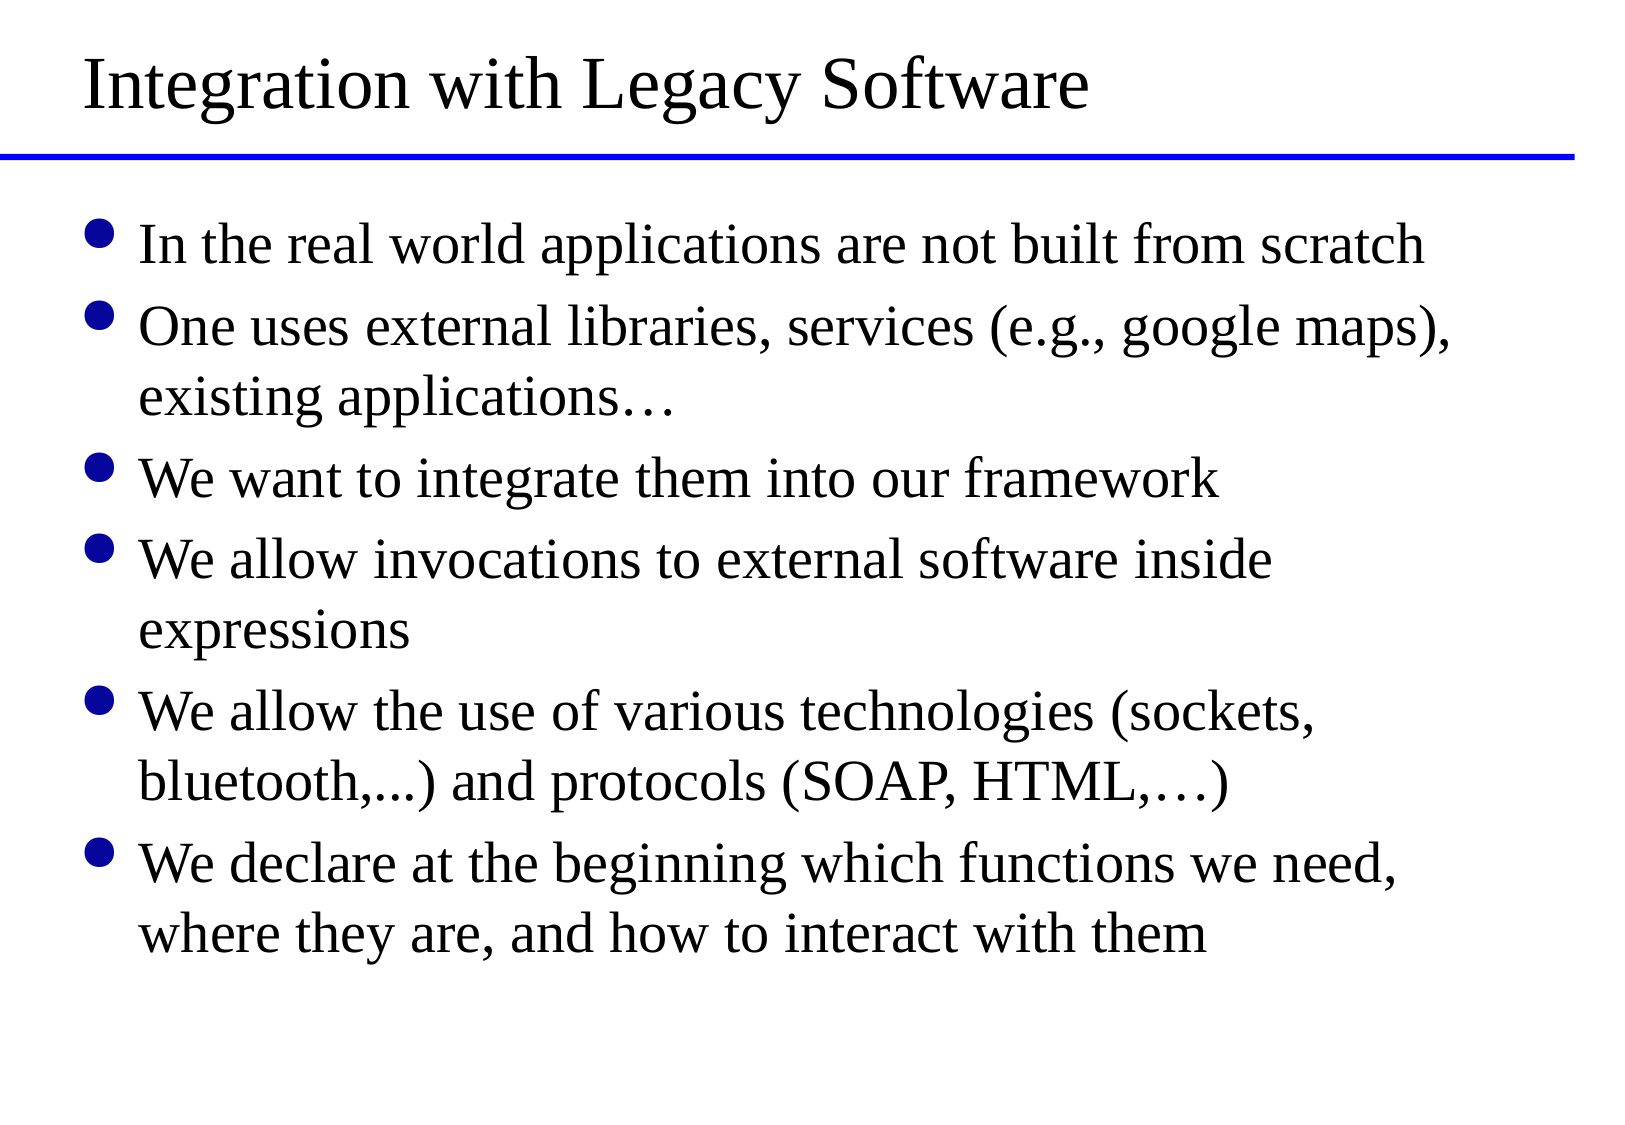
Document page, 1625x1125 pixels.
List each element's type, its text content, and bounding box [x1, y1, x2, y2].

title Integration with Legacy Software [67, 27, 1544, 131]
list In the real world applications are not built from scratch One uses external libraries, services (e.g., google maps), existing applications… We want to integrate them into our framework We allow invocations to external software inside expressions We allow the use of various technologies (sockets, bluetooth,...) and protocols (SOAP, HTML,…) We declare at the beginning which functions we need, where they are, and how to interact with them [67, 198, 1546, 1061]
